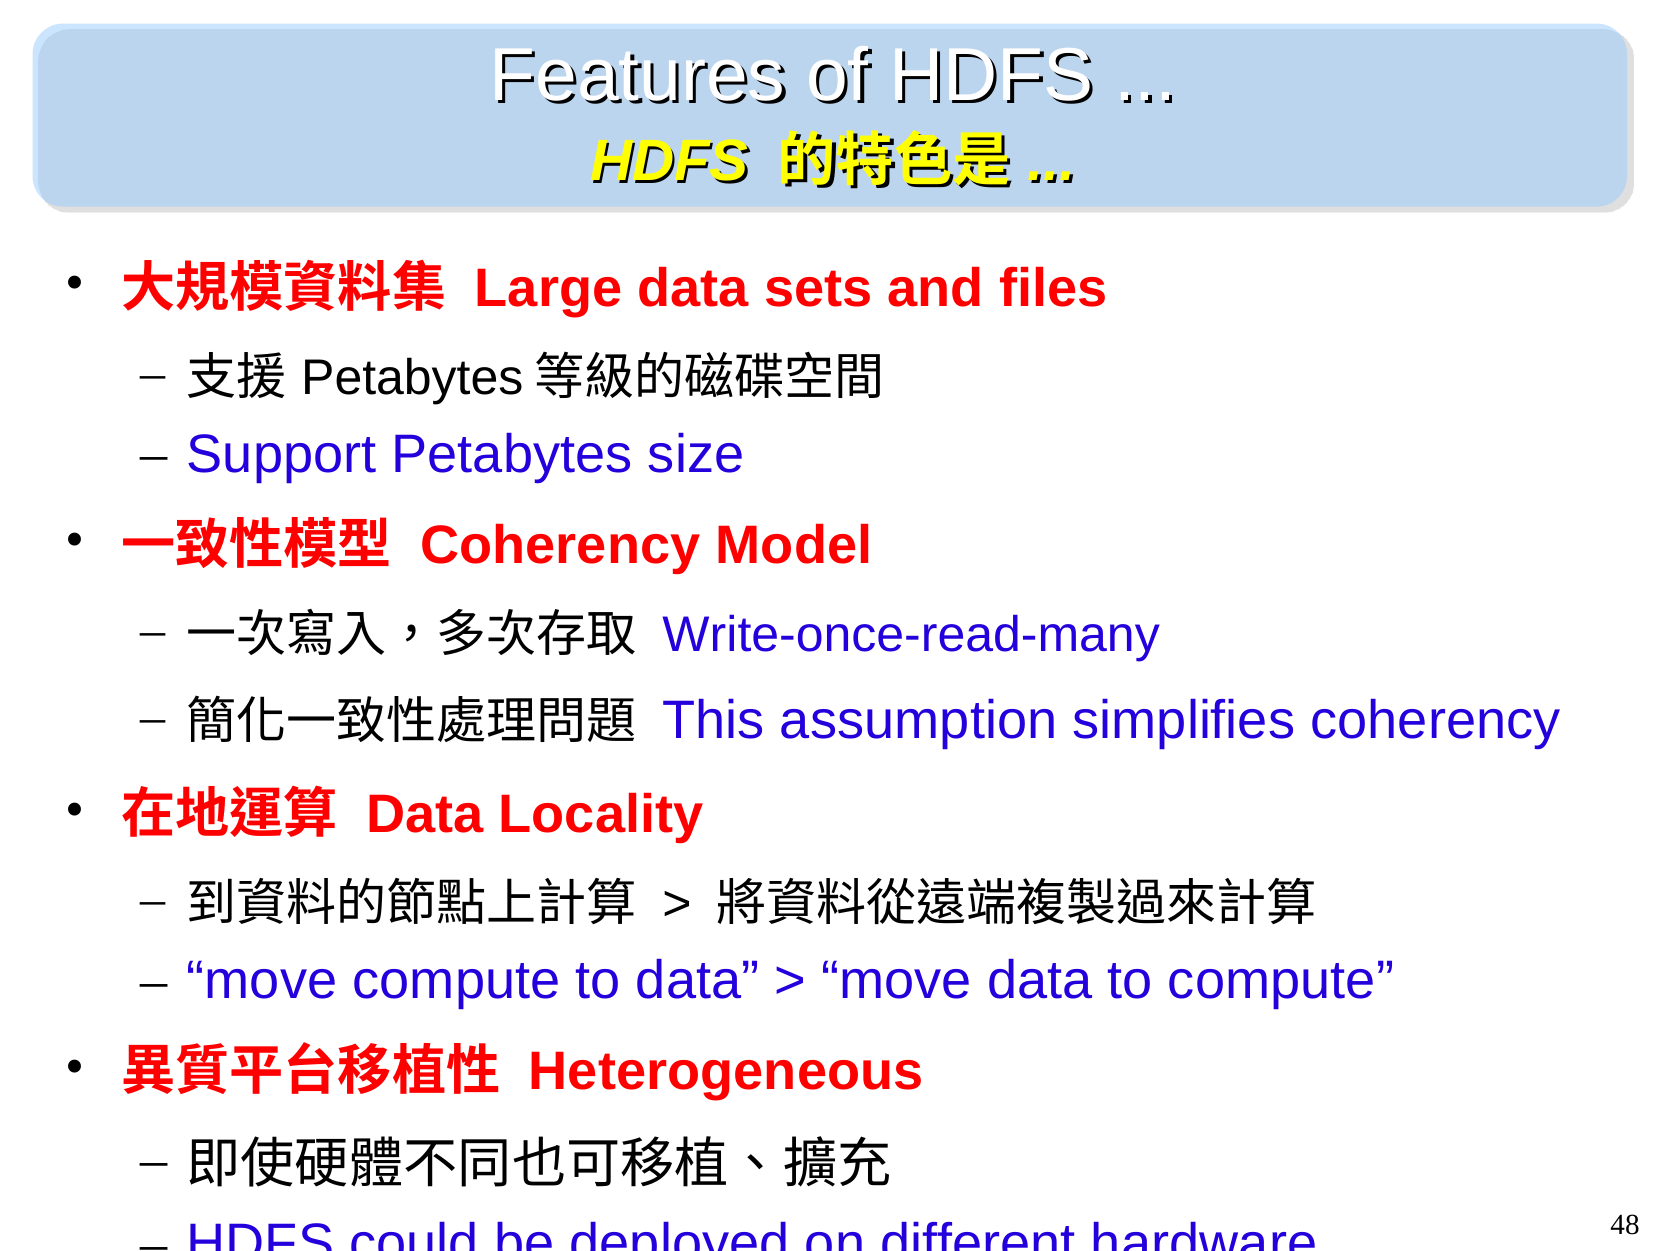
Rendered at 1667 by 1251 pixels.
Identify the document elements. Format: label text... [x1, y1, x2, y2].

list 大規模資料集 Large data sets and files 支援Petabytes等級的磁碟空間 Support Petabytes size 一致性模型 Coherency Model 一次寫入，多次存取 Write-once-read-many 簡化一致性處理問題 This assumption simplifies coherency 在地運算 Data Locality 到資料的節點上計算 > 將資料從遠端複製過來計算 “move compute to data” > “move data to compute” 異質平台移植性 Heterogeneous 即使硬體不同也可移植、擴充 HDFS could be deployed on different hardware [64, 243, 1613, 1215]
title Features of HDFS ... HDFS 的特色是... [124, 20, 1542, 213]
text_box [32, 23, 124, 207]
text_box [1542, 23, 1628, 207]
